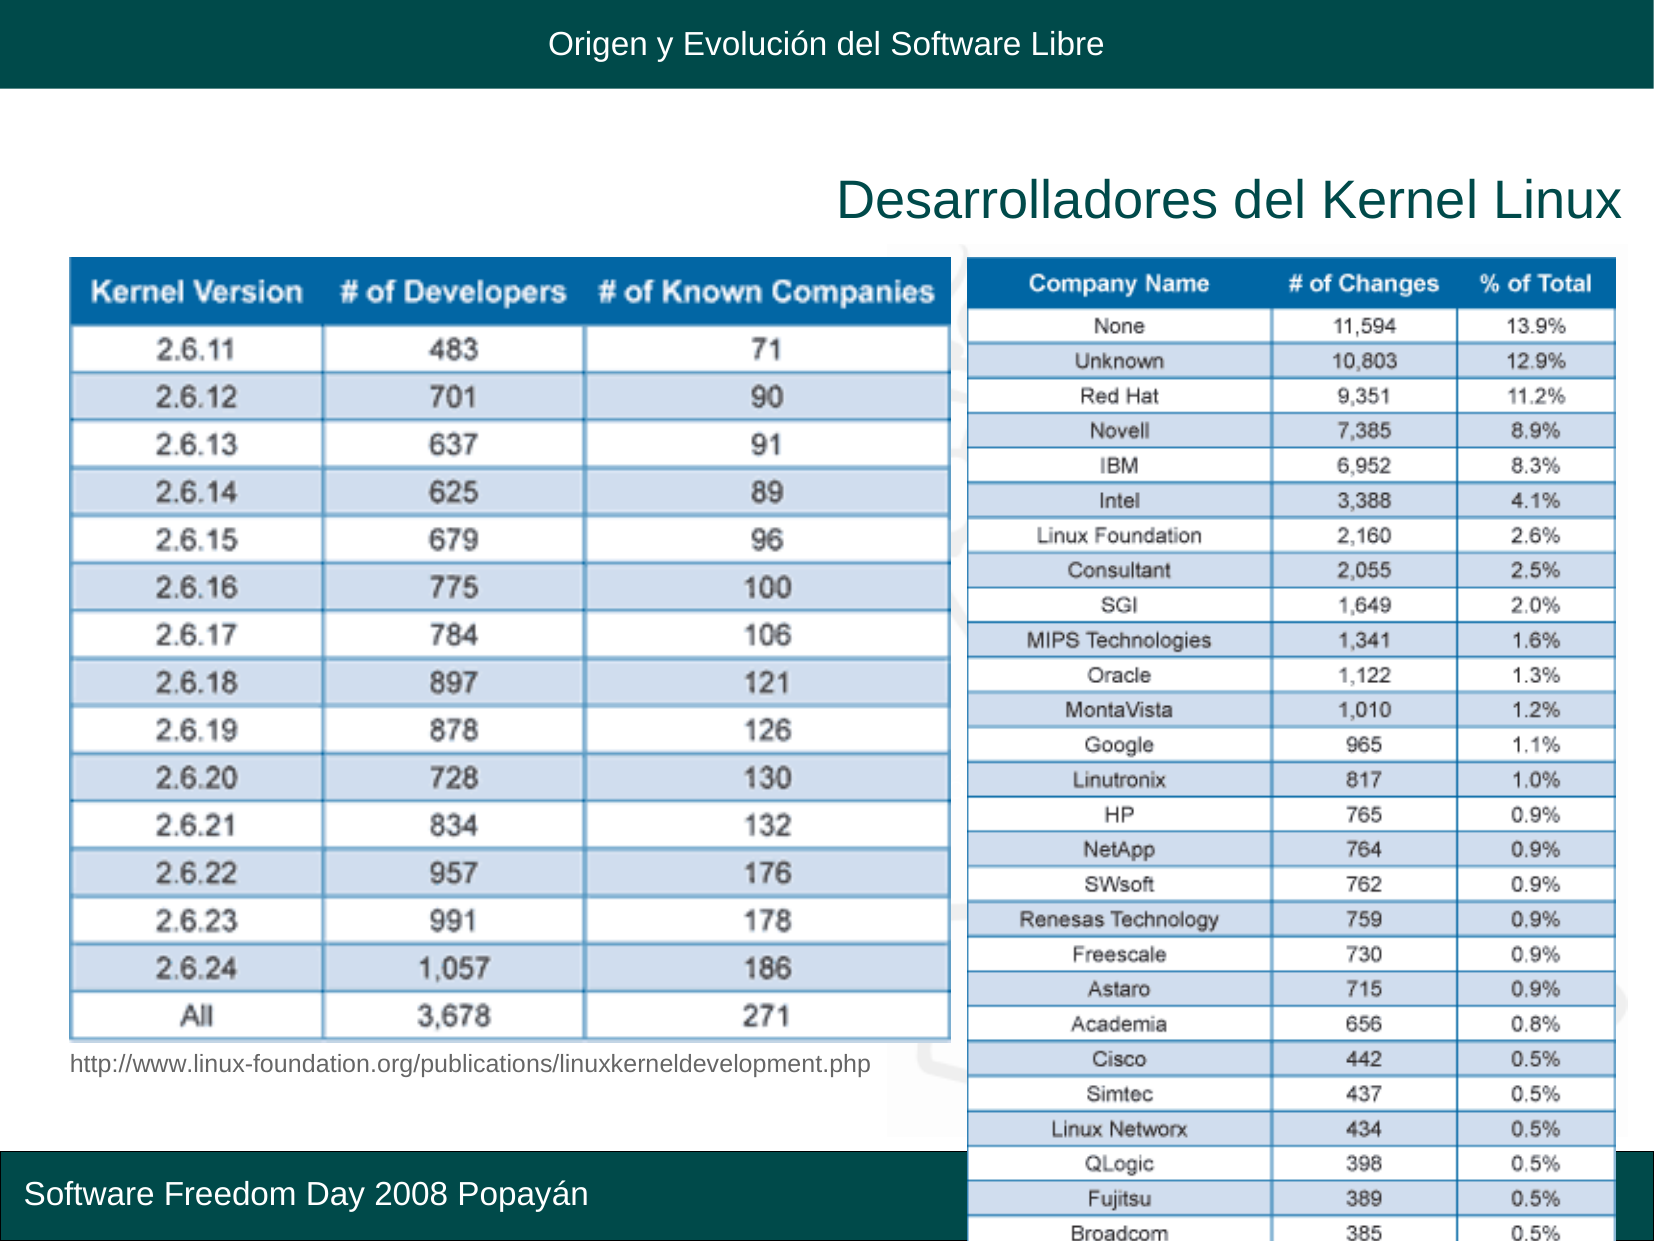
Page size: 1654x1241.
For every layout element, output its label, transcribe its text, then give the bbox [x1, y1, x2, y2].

title Desarrolladores del Kernel Linux [147, 147, 1625, 252]
text_box http://www.linux-foundation.org/publications/linuxkerneldevelopment.php [69, 1049, 859, 1087]
picture [69, 244, 1628, 1241]
